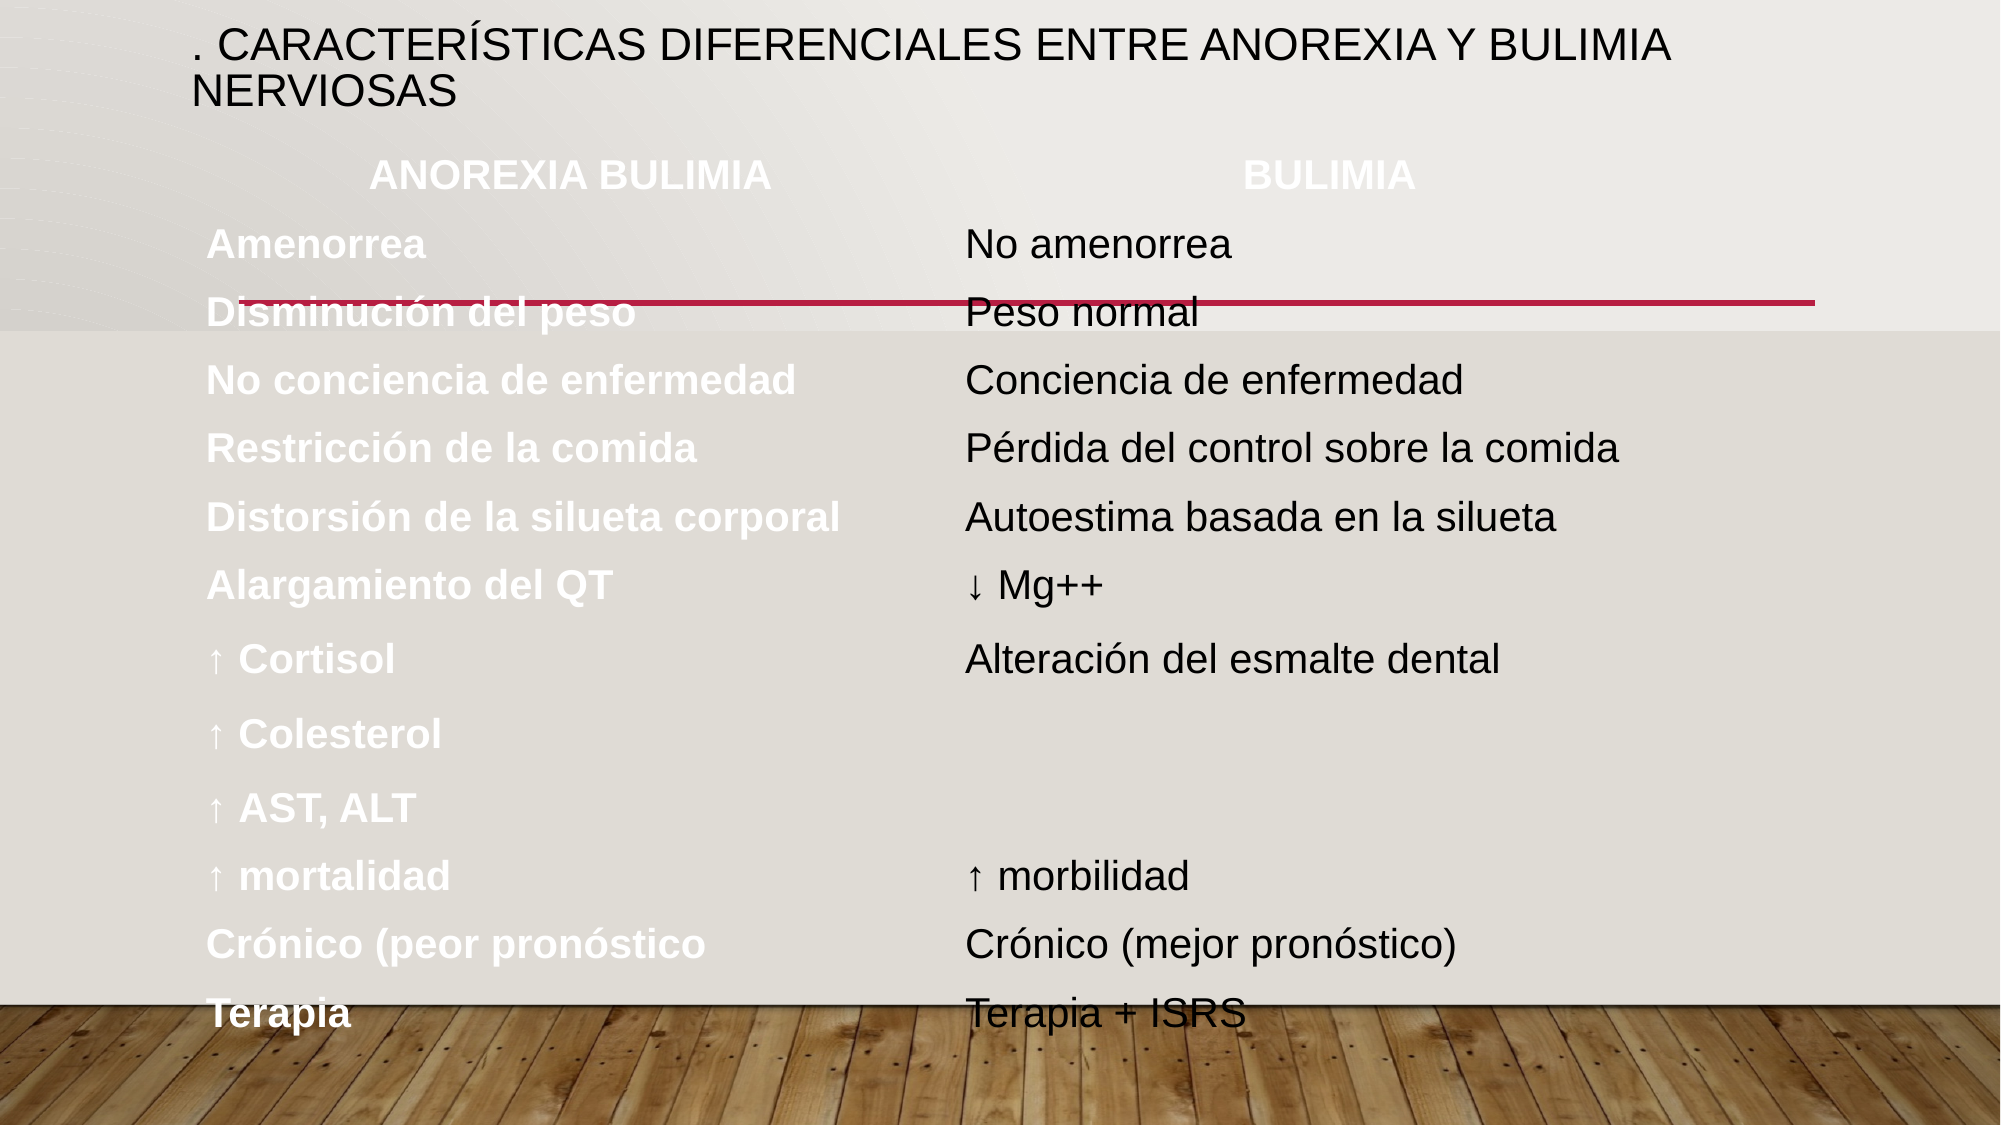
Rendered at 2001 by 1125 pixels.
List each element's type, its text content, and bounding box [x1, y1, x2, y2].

picture [0, 1005, 2001, 1125]
table_cell Pérdida del control sobre la comida [950, 411, 1709, 479]
table_cell Peso normal [950, 274, 1709, 343]
table_cell No conciencia de enfermedad [191, 343, 950, 411]
table_cell Distorsión de la silueta corporal [191, 479, 950, 547]
table_cell ↑ mortalidad [191, 839, 950, 907]
table_header ANOREXIA BULIMIA [191, 138, 950, 206]
table_cell Conciencia de enfermedad [950, 343, 1709, 411]
table_cell Disminución del peso [191, 274, 950, 343]
table_cell Autoestima basada en la silueta [950, 479, 1709, 547]
table_cell No amenorrea [950, 206, 1709, 274]
table_header BULIMIA [950, 138, 1709, 206]
table_cell Amenorrea [191, 206, 950, 274]
table_cell Terapia [191, 975, 950, 1043]
table_cell Restricción de la comida [191, 411, 950, 479]
table_cell Alargamiento del QT ↑ Cortisol ↑ Colesterol ↑ AST, ALT [191, 547, 950, 839]
table_cell ↓ Mg++ Alteración del esmalte dental [950, 547, 1709, 839]
table_cell Crónico (peor pronóstico [191, 907, 950, 975]
table_cell Terapia + ISRS [950, 975, 1709, 1043]
title . Características diferenciales entre anorexia y bulimia nerviosas [176, 16, 1810, 171]
table_cell ↑ morbilidad [950, 839, 1709, 907]
table_cell Crónico (mejor pronóstico) [950, 907, 1709, 975]
